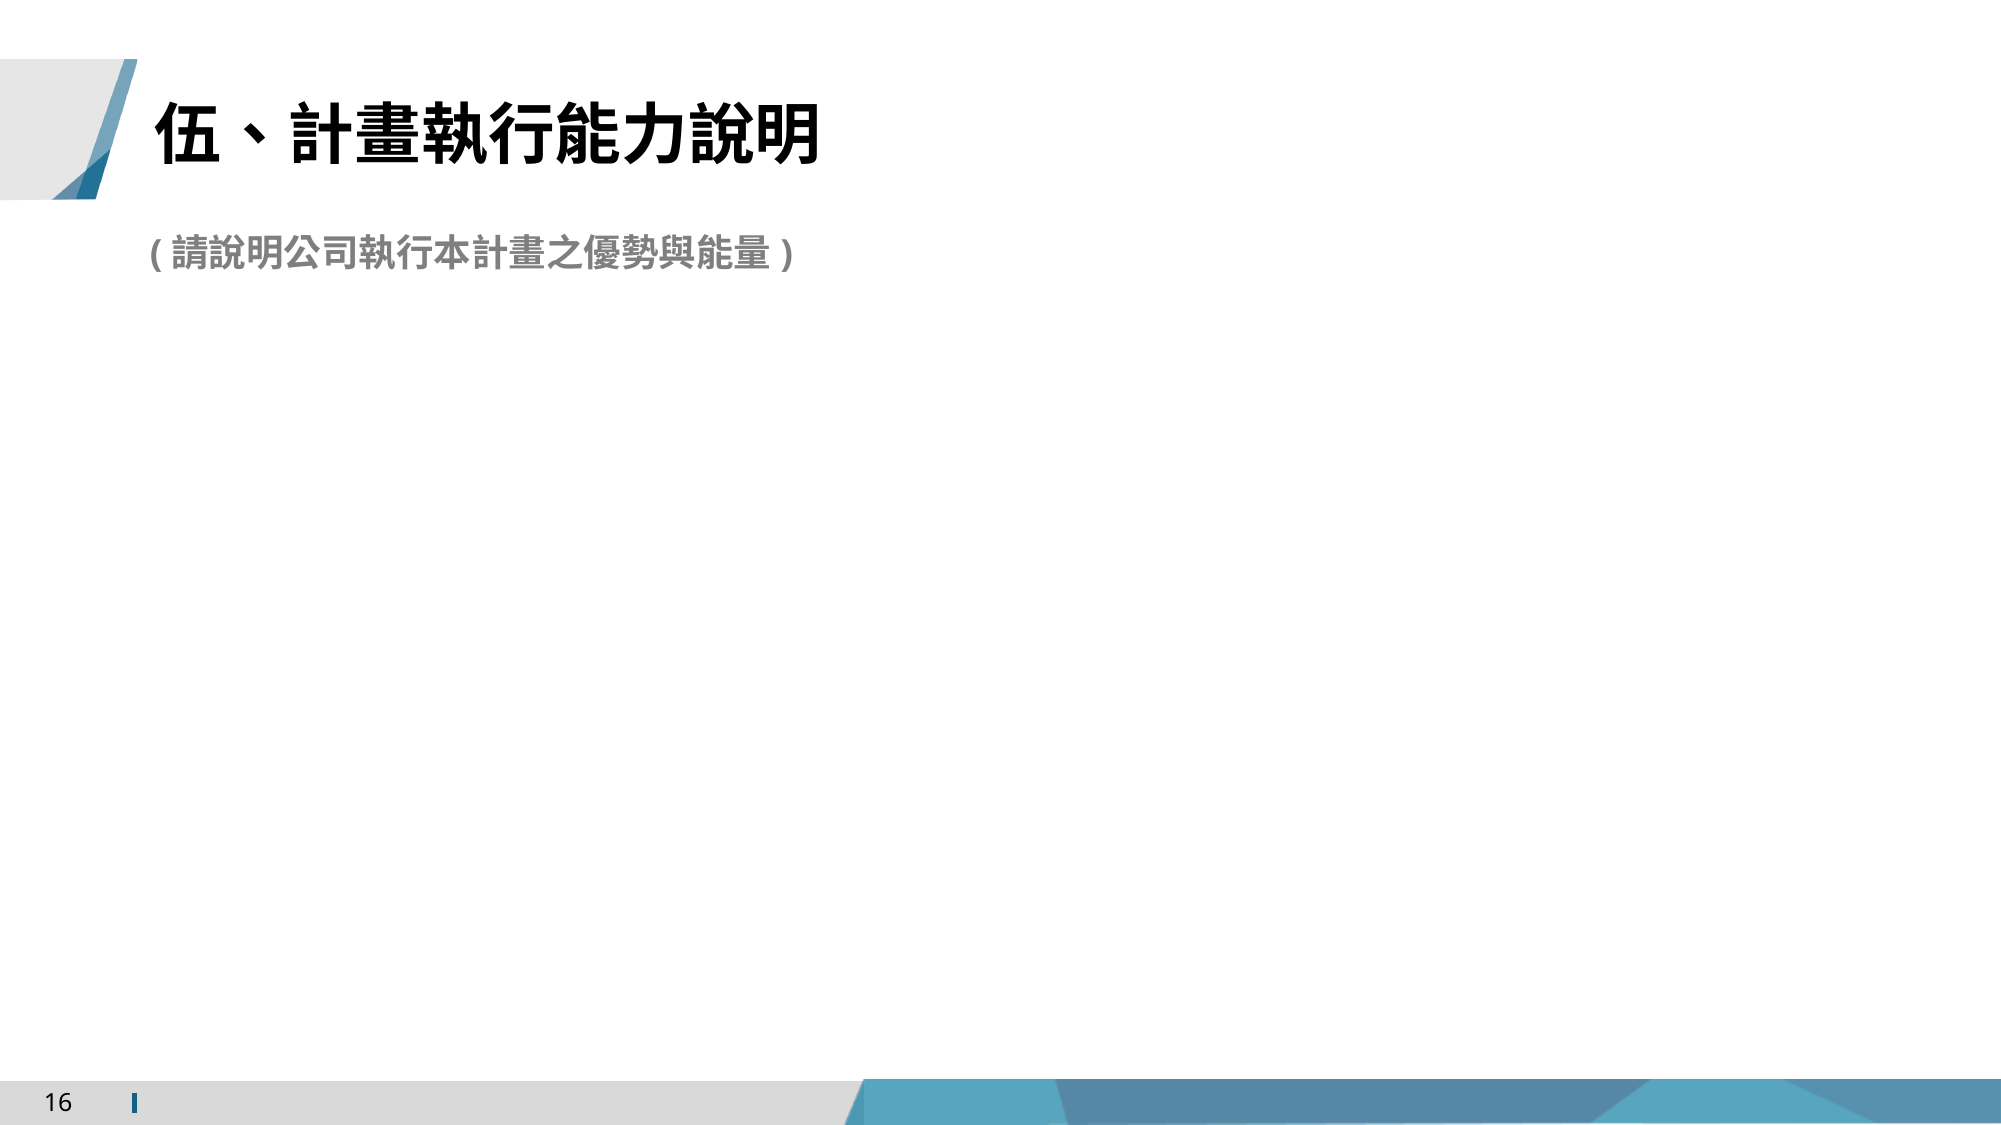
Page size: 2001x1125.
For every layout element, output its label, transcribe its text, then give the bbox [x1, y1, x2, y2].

text_box 16 [28, 1073, 106, 1125]
text_box 伍、計畫執行能力說明 [139, 93, 1915, 171]
text_box (請說明公司執行本計畫之優勢與能量) [134, 214, 1866, 278]
